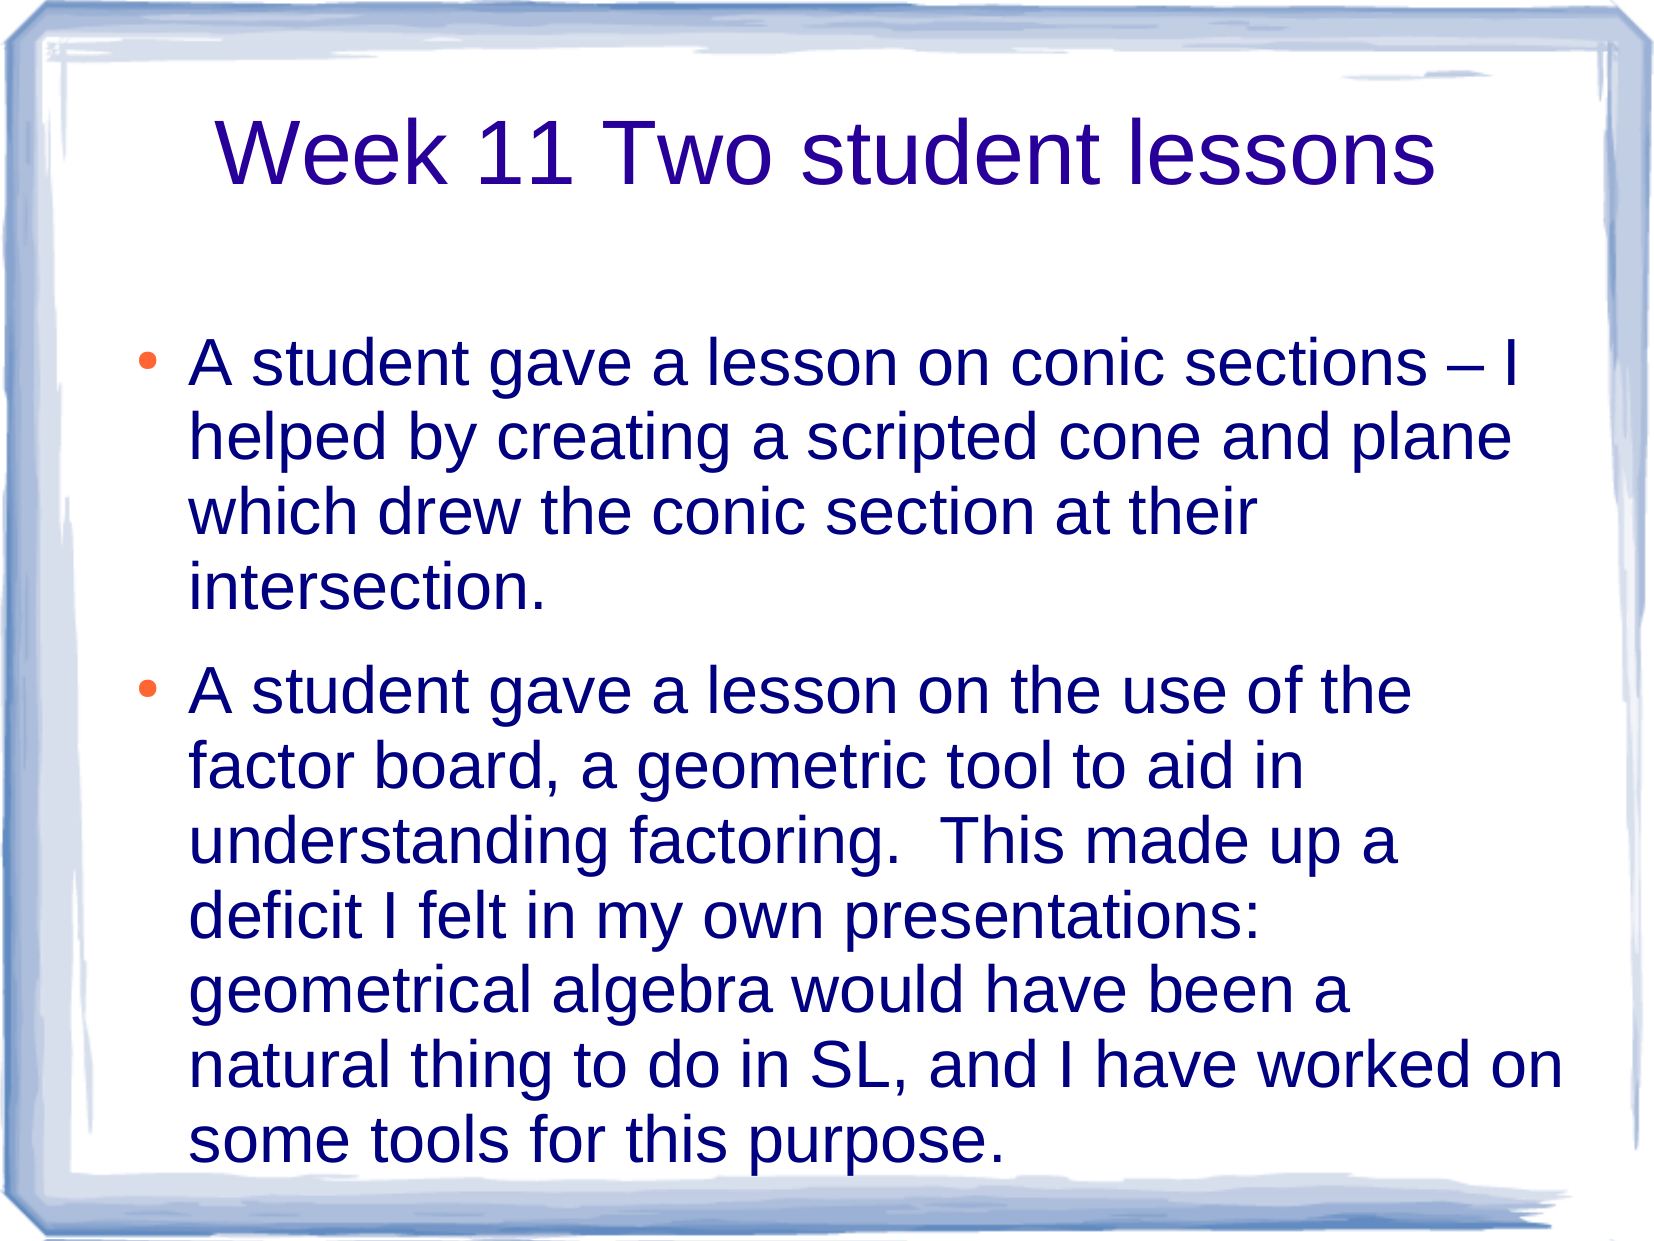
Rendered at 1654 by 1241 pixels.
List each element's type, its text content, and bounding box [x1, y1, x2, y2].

picture [0, 0, 1654, 1241]
title Week 11 Two student lessons [82, 56, 1571, 250]
list A student gave a lesson on conic sections – I helped by creating a scripted cone and plane which drew the conic section at their intersection. A student gave a lesson on the use of the factor board, a geometric tool to aid in understanding factoring. This made up a deficit I felt in my own presentations: geometrical algebra would have been a natural thing to do in SL, and I have worked on some tools for this purpose. [118, 324, 1571, 1177]
